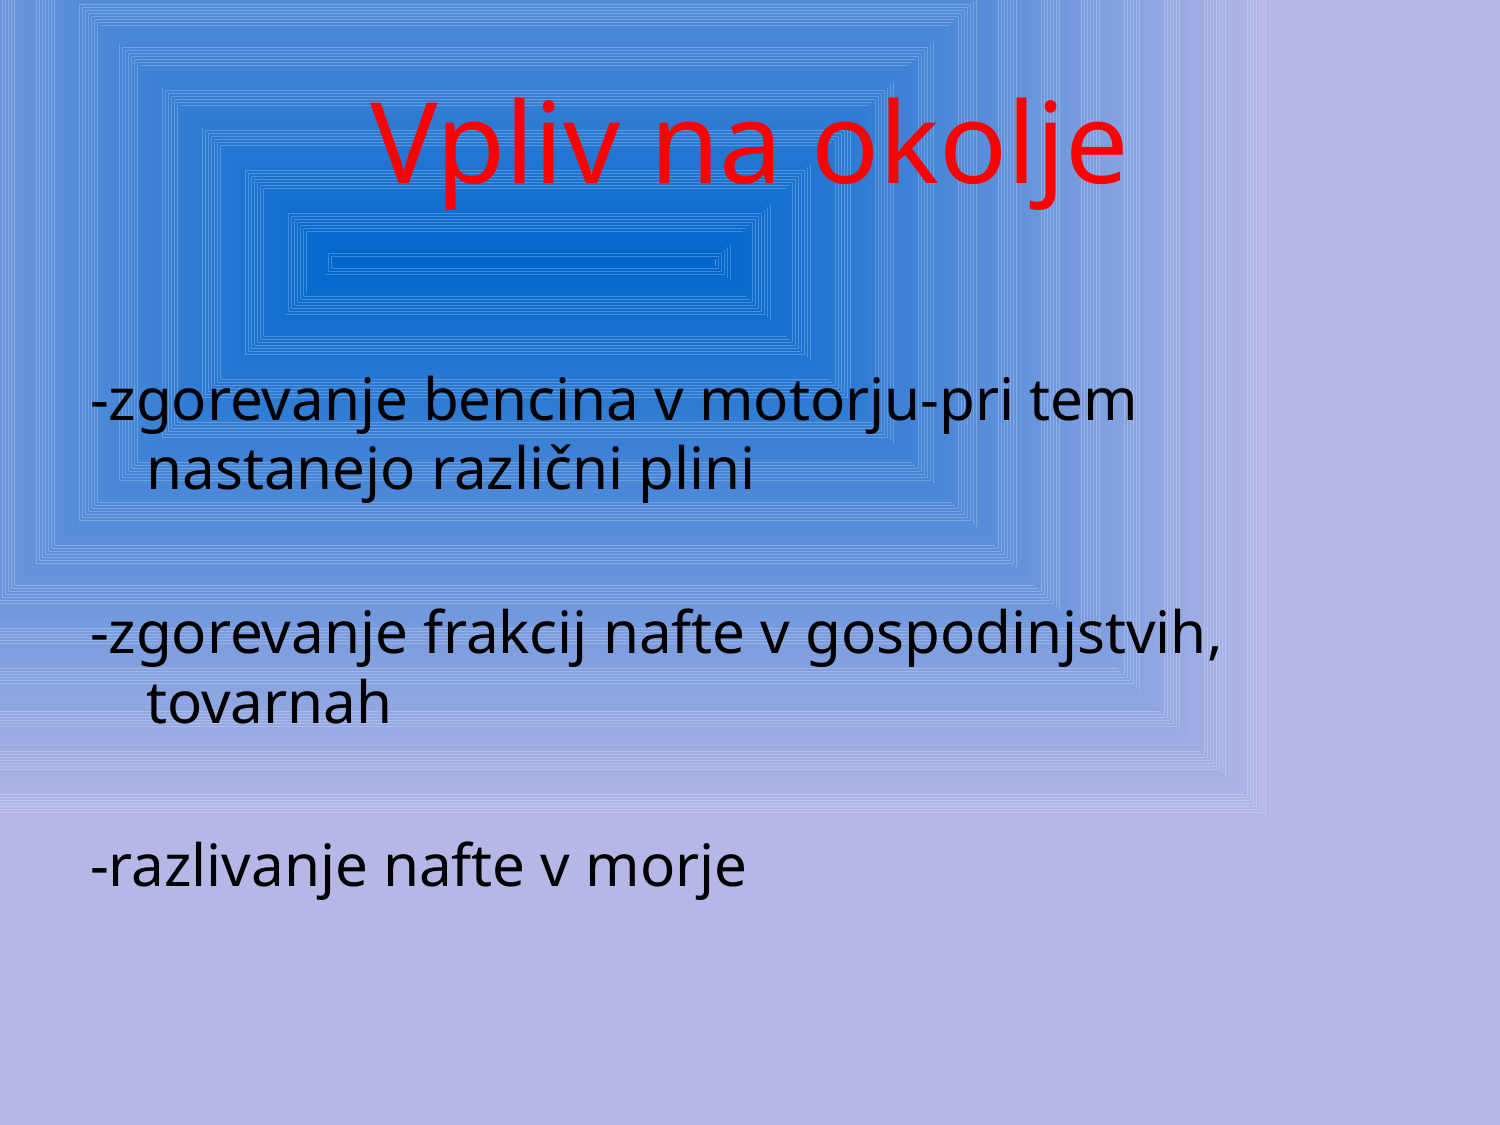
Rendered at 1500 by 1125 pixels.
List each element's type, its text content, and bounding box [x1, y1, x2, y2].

list -zgorevanje bencina v motorju-pri tem nastanejo različni plini -zgorevanje frakcij nafte v gospodinjstvih, tovarnah -razlivanje nafte v morje [75, 262, 1425, 1005]
title Vpliv na okolje [75, 45, 1425, 233]
